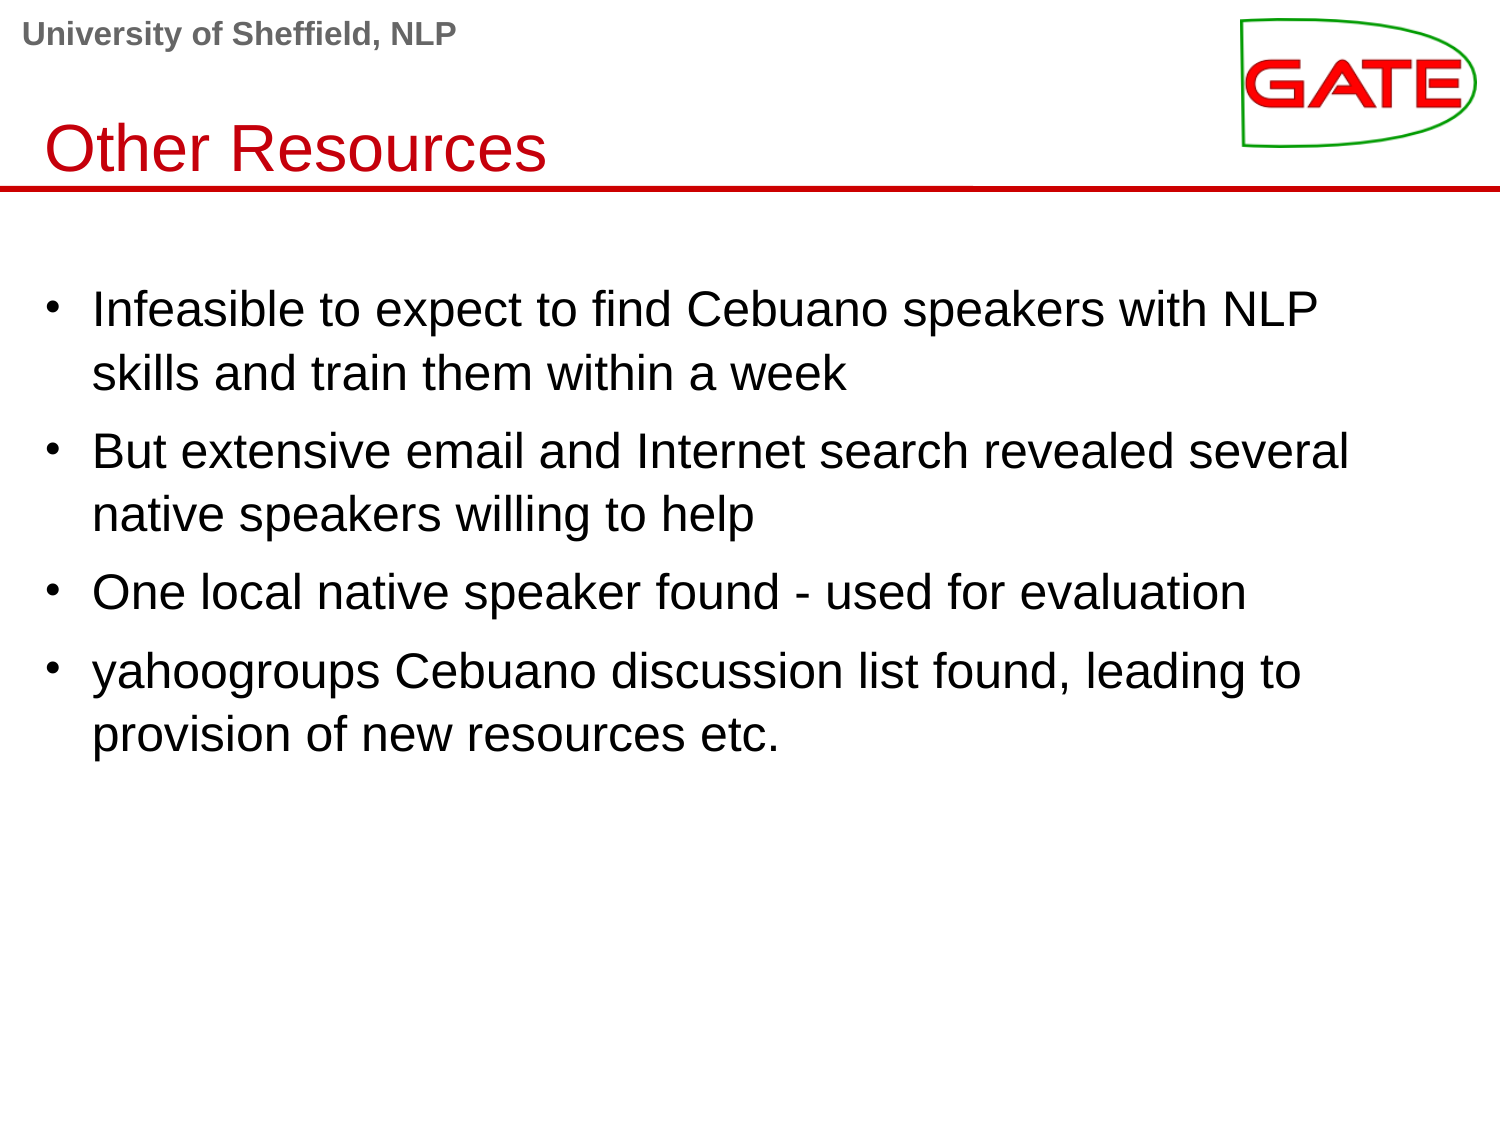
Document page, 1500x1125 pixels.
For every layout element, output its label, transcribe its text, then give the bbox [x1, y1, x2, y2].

picture [1240, 18, 1477, 148]
title Other Resources [29, 29, 1305, 192]
list Infeasible to expect to find Cebuano speakers with NLP skills and train them within a week But extensive email and Internet search revealed several native speakers willing to help One local native speaker found - used for evaluation yahoogroups Cebuano discussion list found, leading to provision of new resources etc. [29, 265, 1447, 1093]
